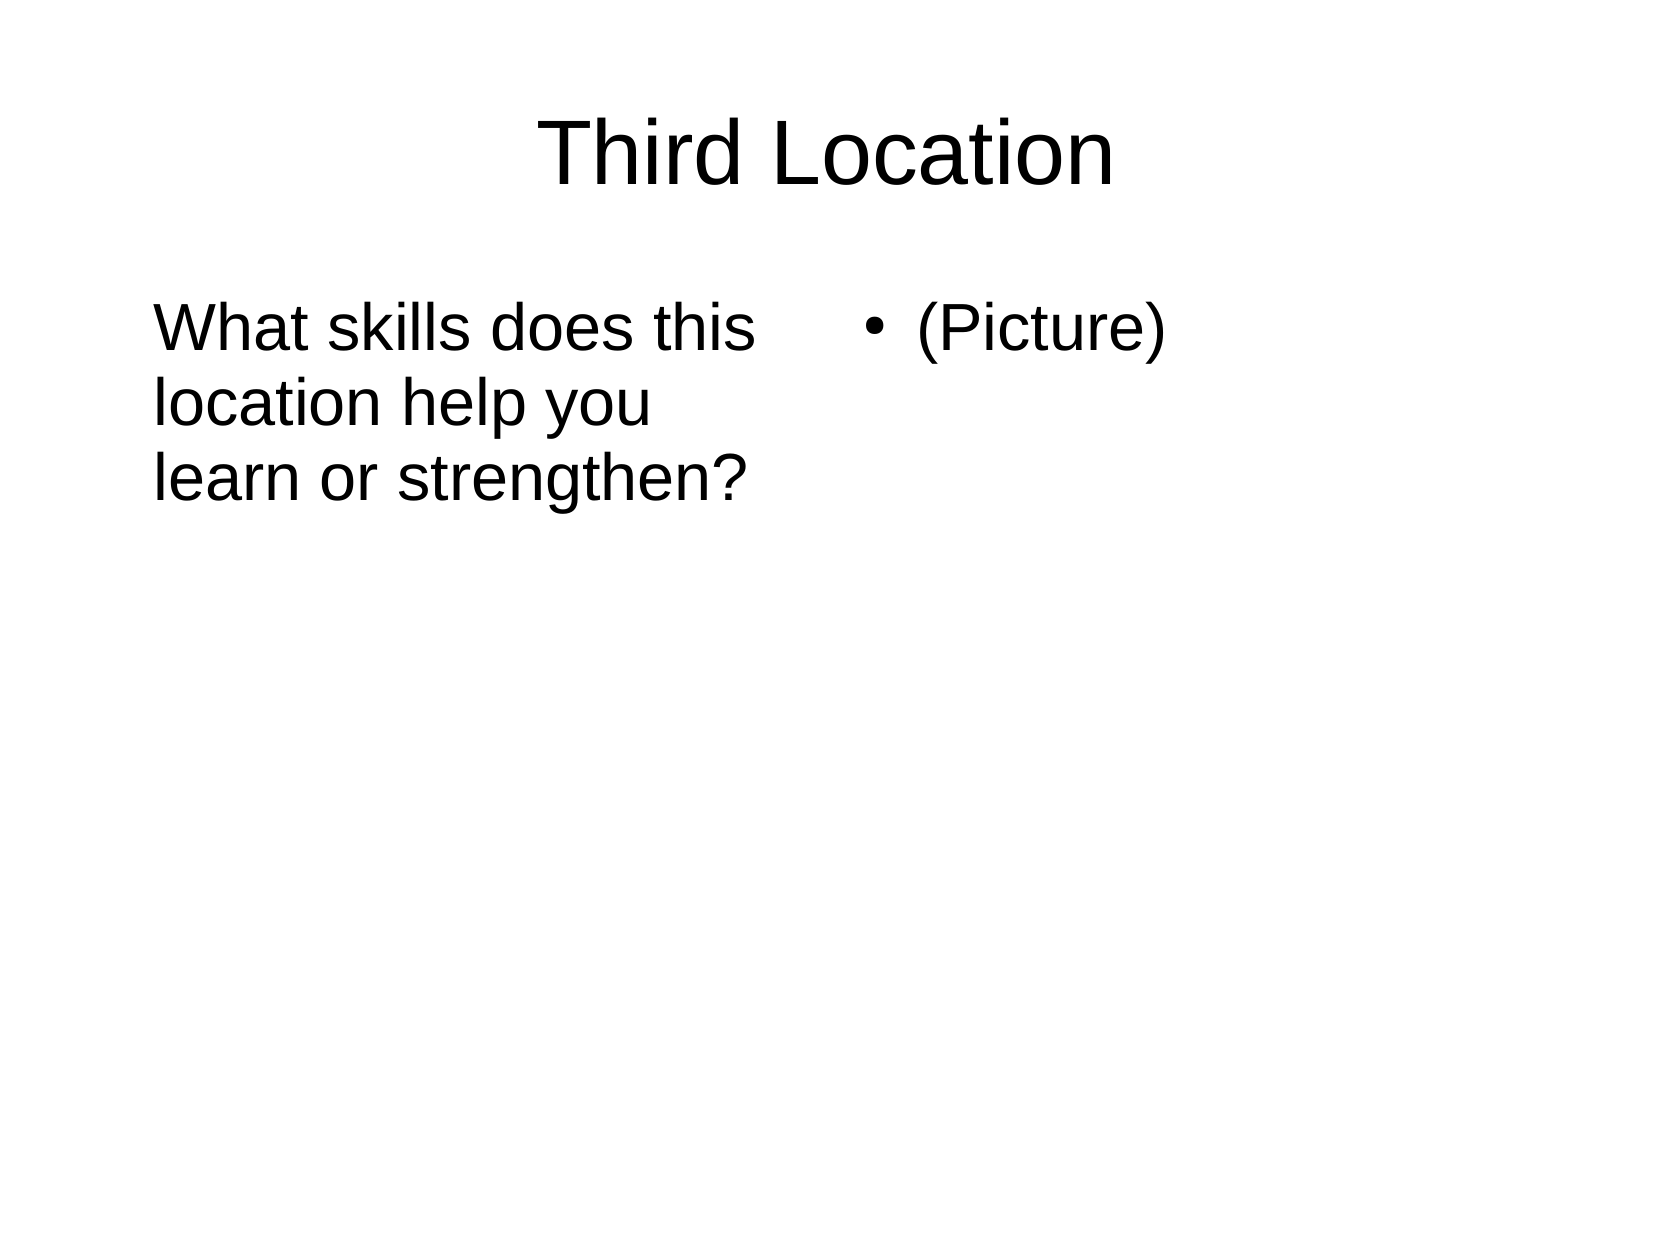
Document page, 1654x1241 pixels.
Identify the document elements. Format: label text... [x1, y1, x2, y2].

list What skills does this location help you learn or strengthen? [82, 290, 809, 1109]
list (Picture) [845, 290, 1572, 1109]
title Third Location [82, 49, 1571, 257]
